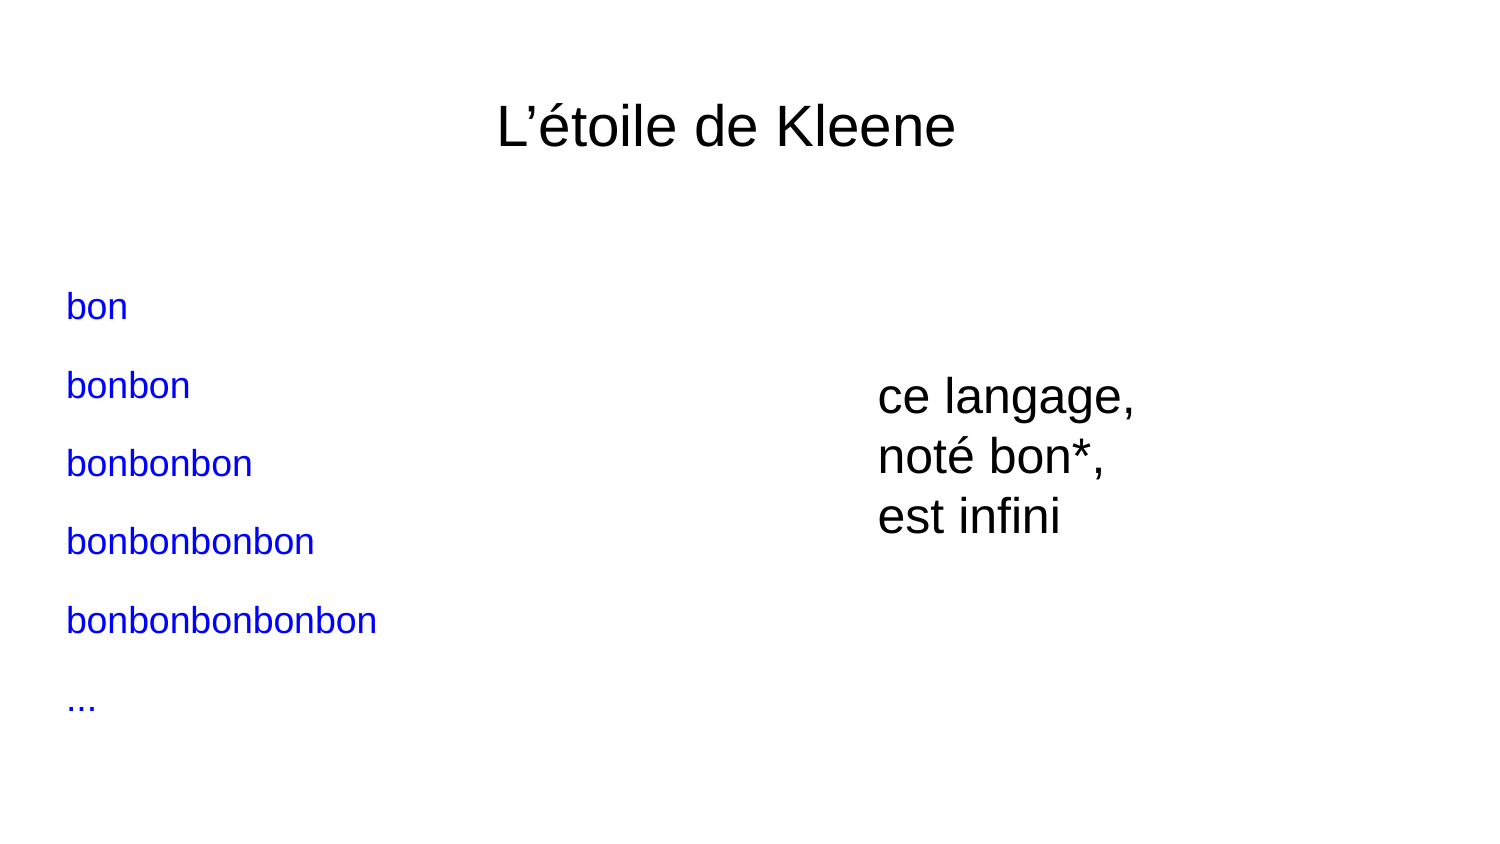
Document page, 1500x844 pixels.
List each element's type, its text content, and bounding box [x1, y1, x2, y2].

title L’étoile de Kleene [481, 72, 1019, 167]
text_box ce langage, noté bon*, est infini [862, 348, 1201, 705]
list bon bonbon bonbonbon bonbonbonbon bonbonbonbonbon ... [51, 189, 499, 750]
